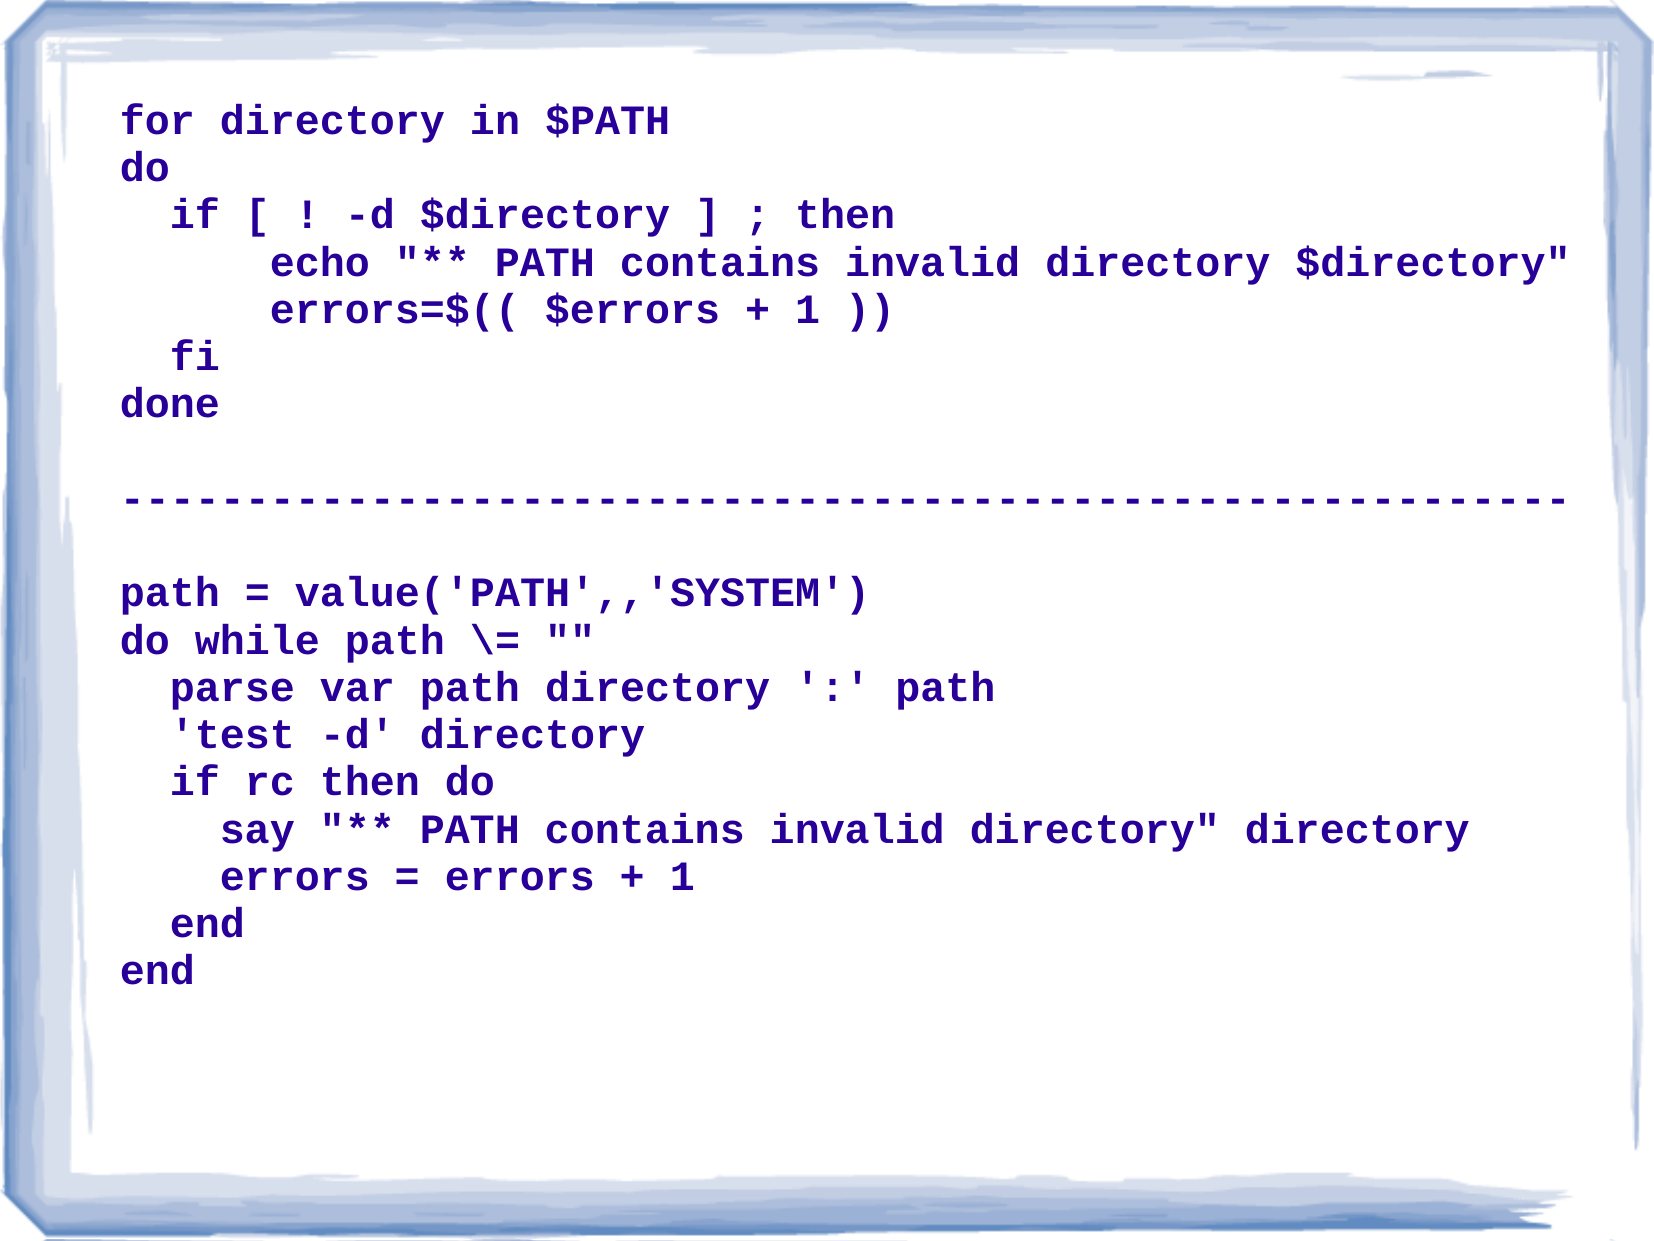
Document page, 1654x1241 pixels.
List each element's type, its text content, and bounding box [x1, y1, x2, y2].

picture [0, 0, 1654, 1241]
text_box for directory in $PATH do if [ ! -d $directory ] ; then echo "** PATH contains invalid directory $directory" errors=$(( $errors + 1 )) fi done ---------------------------------------------------------- path = value('PATH',,'SYSTEM') do while path \= ″″ parse var path directory ':' path 'test -d' directory if rc then do say "** PATH contains invalid directory" directory errors = errors + 1 end end [119, 99, 1570, 1195]
